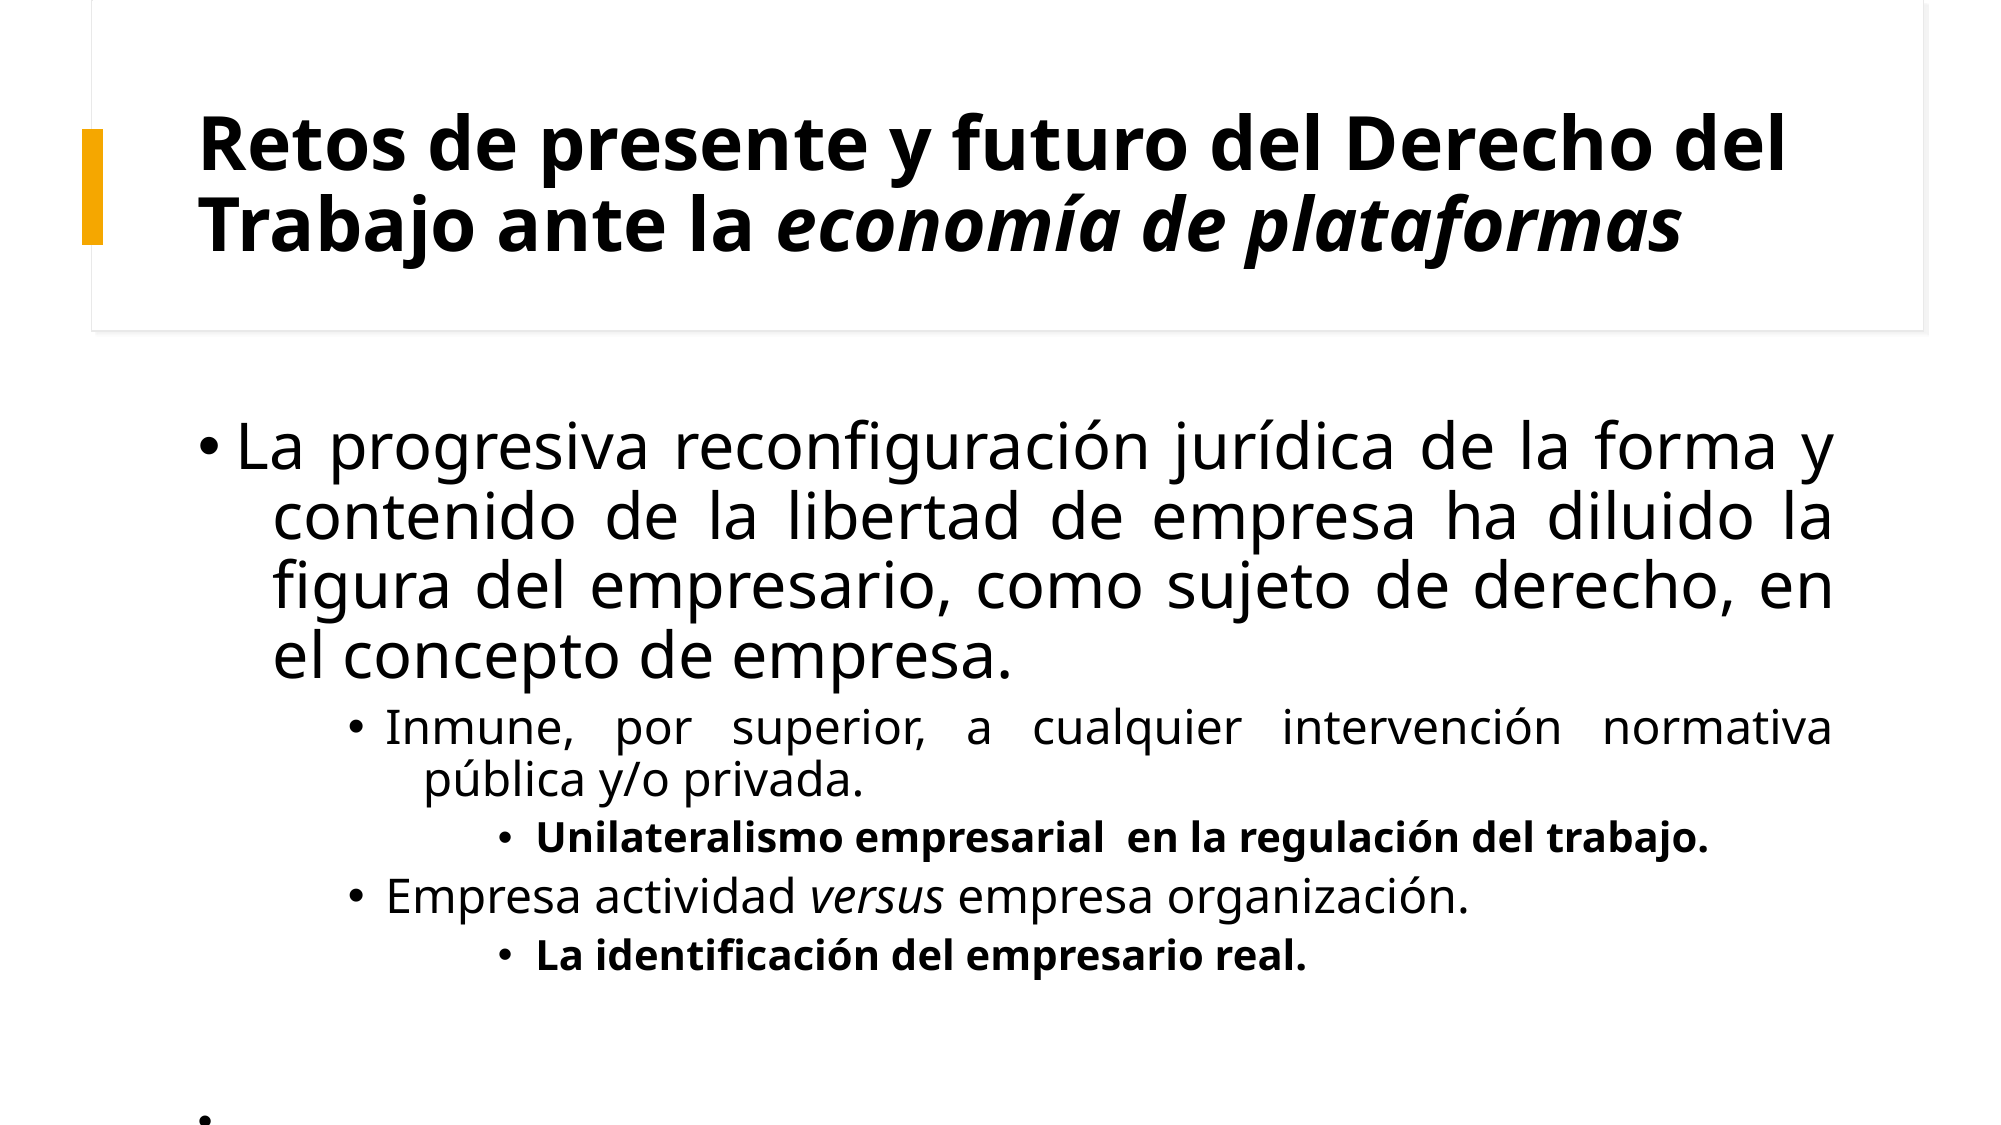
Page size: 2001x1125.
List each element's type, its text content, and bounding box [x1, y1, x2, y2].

list La progresiva reconfiguración jurídica de la forma y contenido de la libertad de empresa ha diluido la figura del empresario, como sujeto de derecho, en el concepto de empresa. Inmune, por superior, a cualquier intervención normativa pública y/o privada. Unilateralismo empresarial en la regulación del trabajo. Empresa actividad versus empresa organización. La identificación del empresario real. [183, 406, 1852, 1013]
title Retos de presente y futuro del Derecho del Trabajo ante la economía de plataformas [183, 90, 1852, 284]
